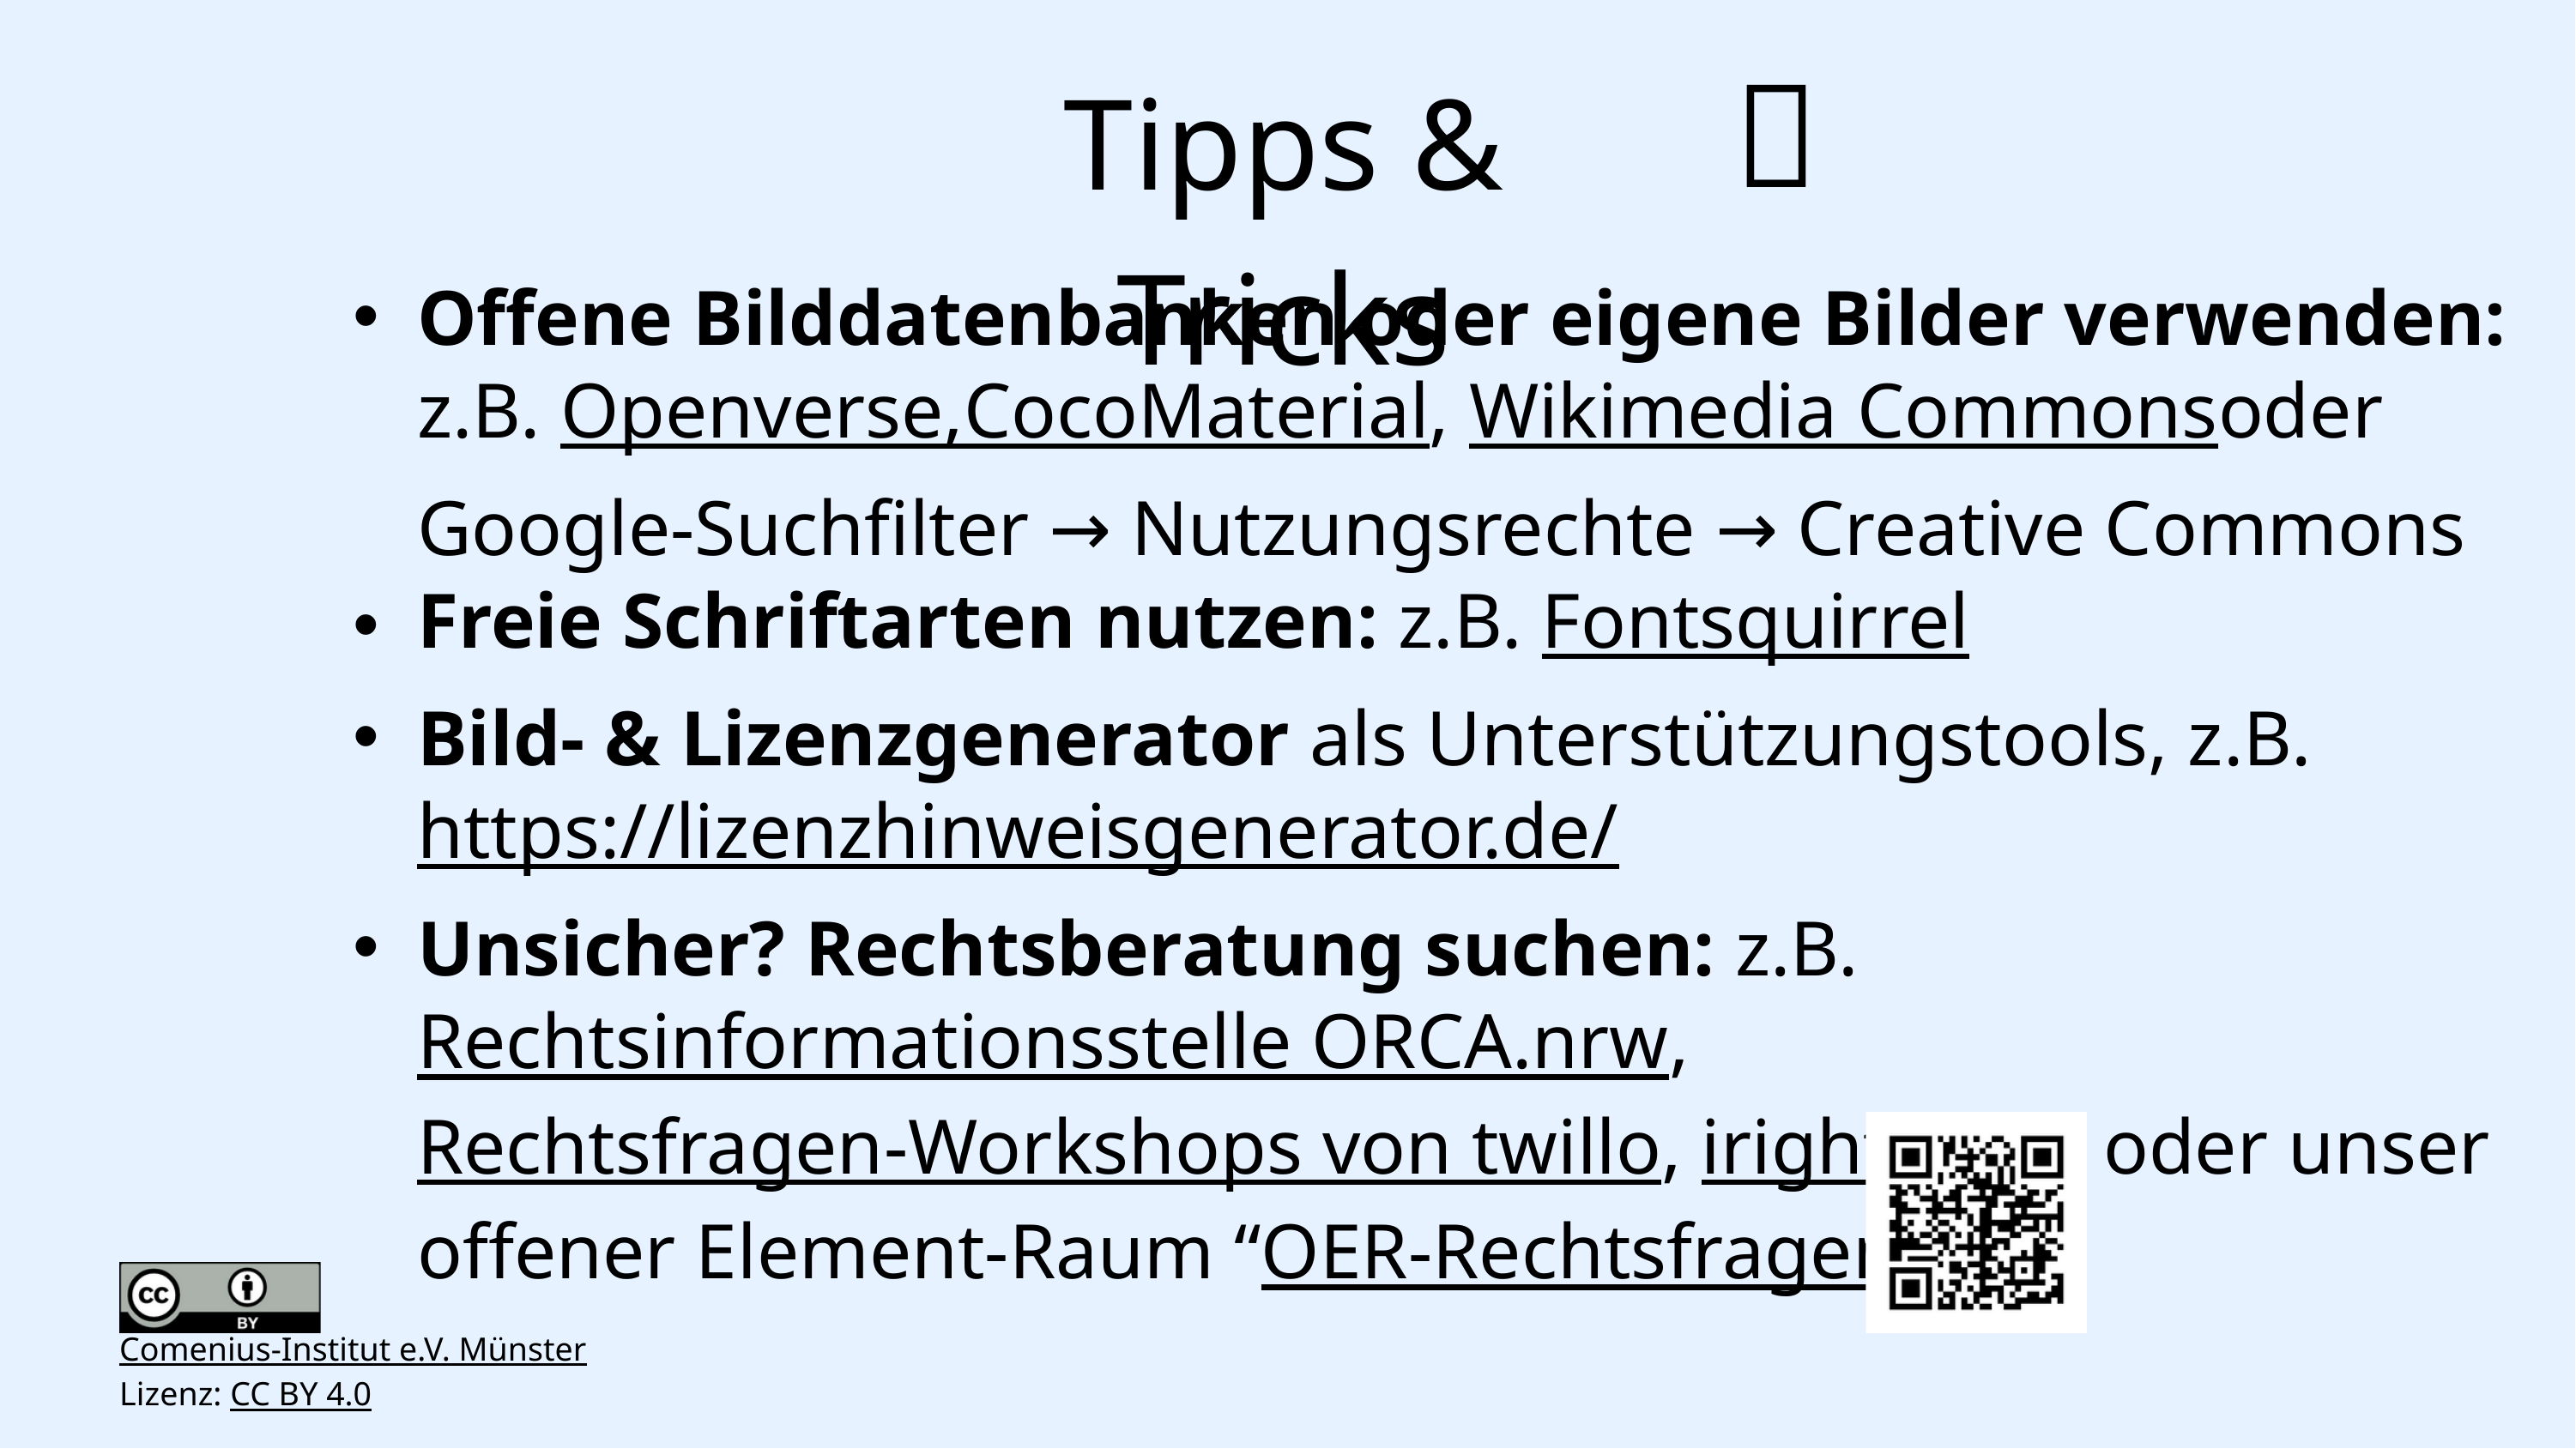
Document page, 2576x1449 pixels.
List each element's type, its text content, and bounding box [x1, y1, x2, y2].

text_box [119, 1262, 321, 1327]
text_box Comenius-Institut e.V. Münster Lizenz: CC BY 4.0 [119, 1327, 1378, 1416]
text_box [1865, 1112, 2087, 1333]
text_box Tipps & Tricks [932, 39, 1636, 209]
text_box 💡 [1678, 15, 1875, 209]
text_box Offene Bilddatenbanken oder eigene Bilder verwenden: z.B. Openverse,CocoMaterial, Wikimedia Commonsoder Google-Suchfilter → Nutzungsrechte → Creative Commons Freie Schriftarten nutzen: z.B. Fontsquirrel Bild- & Lizenzgenerator als Unterstützungstools, z.B. https://lizenzhinweisgenerator.de/ Unsicher? Rechtsberatung suchen: z.B. Rechtsinformationsstelle ORCA.nrw, Rechtsfragen-Workshops von twillo, irights.info oder unser offener Element-Raum “OER-Rechtsfragen” -> [289, 254, 2575, 1401]
